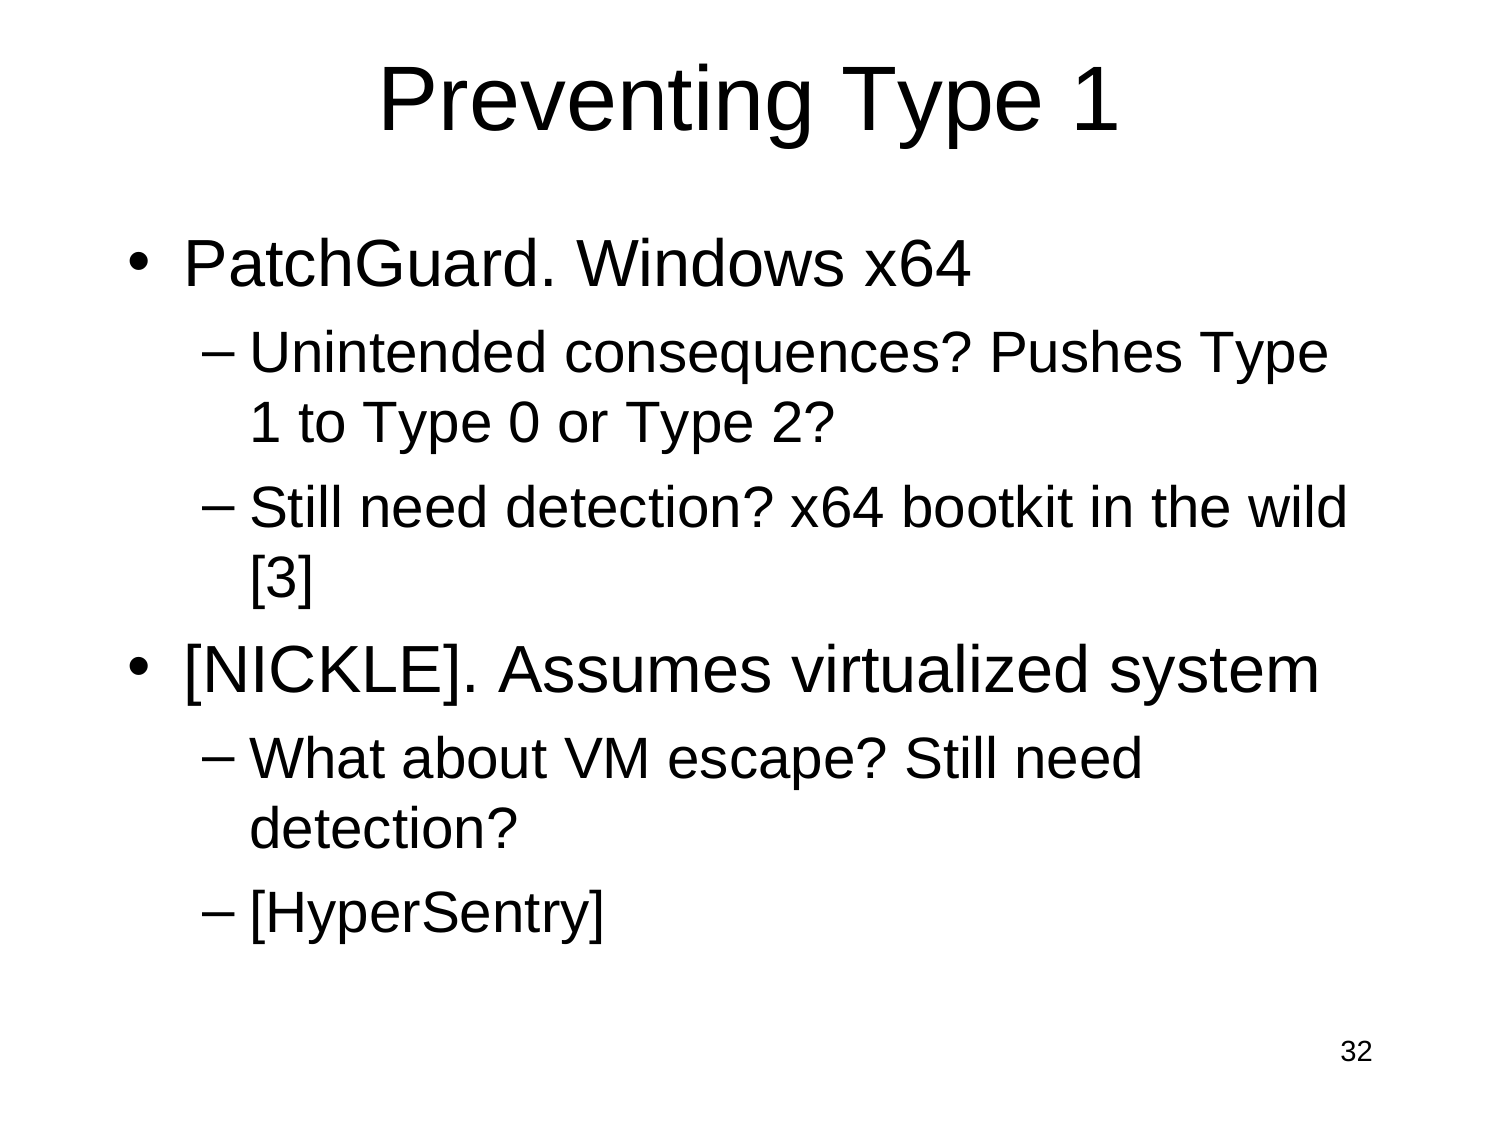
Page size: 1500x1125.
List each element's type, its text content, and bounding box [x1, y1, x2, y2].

list PatchGuard. Windows x64 Unintended consequences? Pushes Type 1 to Type 0 or Type 2? Still need detection? x64 bootkit in the wild [3] [NICKLE]. Assumes virtualized system What about VM escape? Still need detection? [HyperSentry] [112, 212, 1388, 1000]
title Preventing Type 1 [0, 0, 1500, 188]
text_box <number> [1074, 1025, 1388, 1101]
